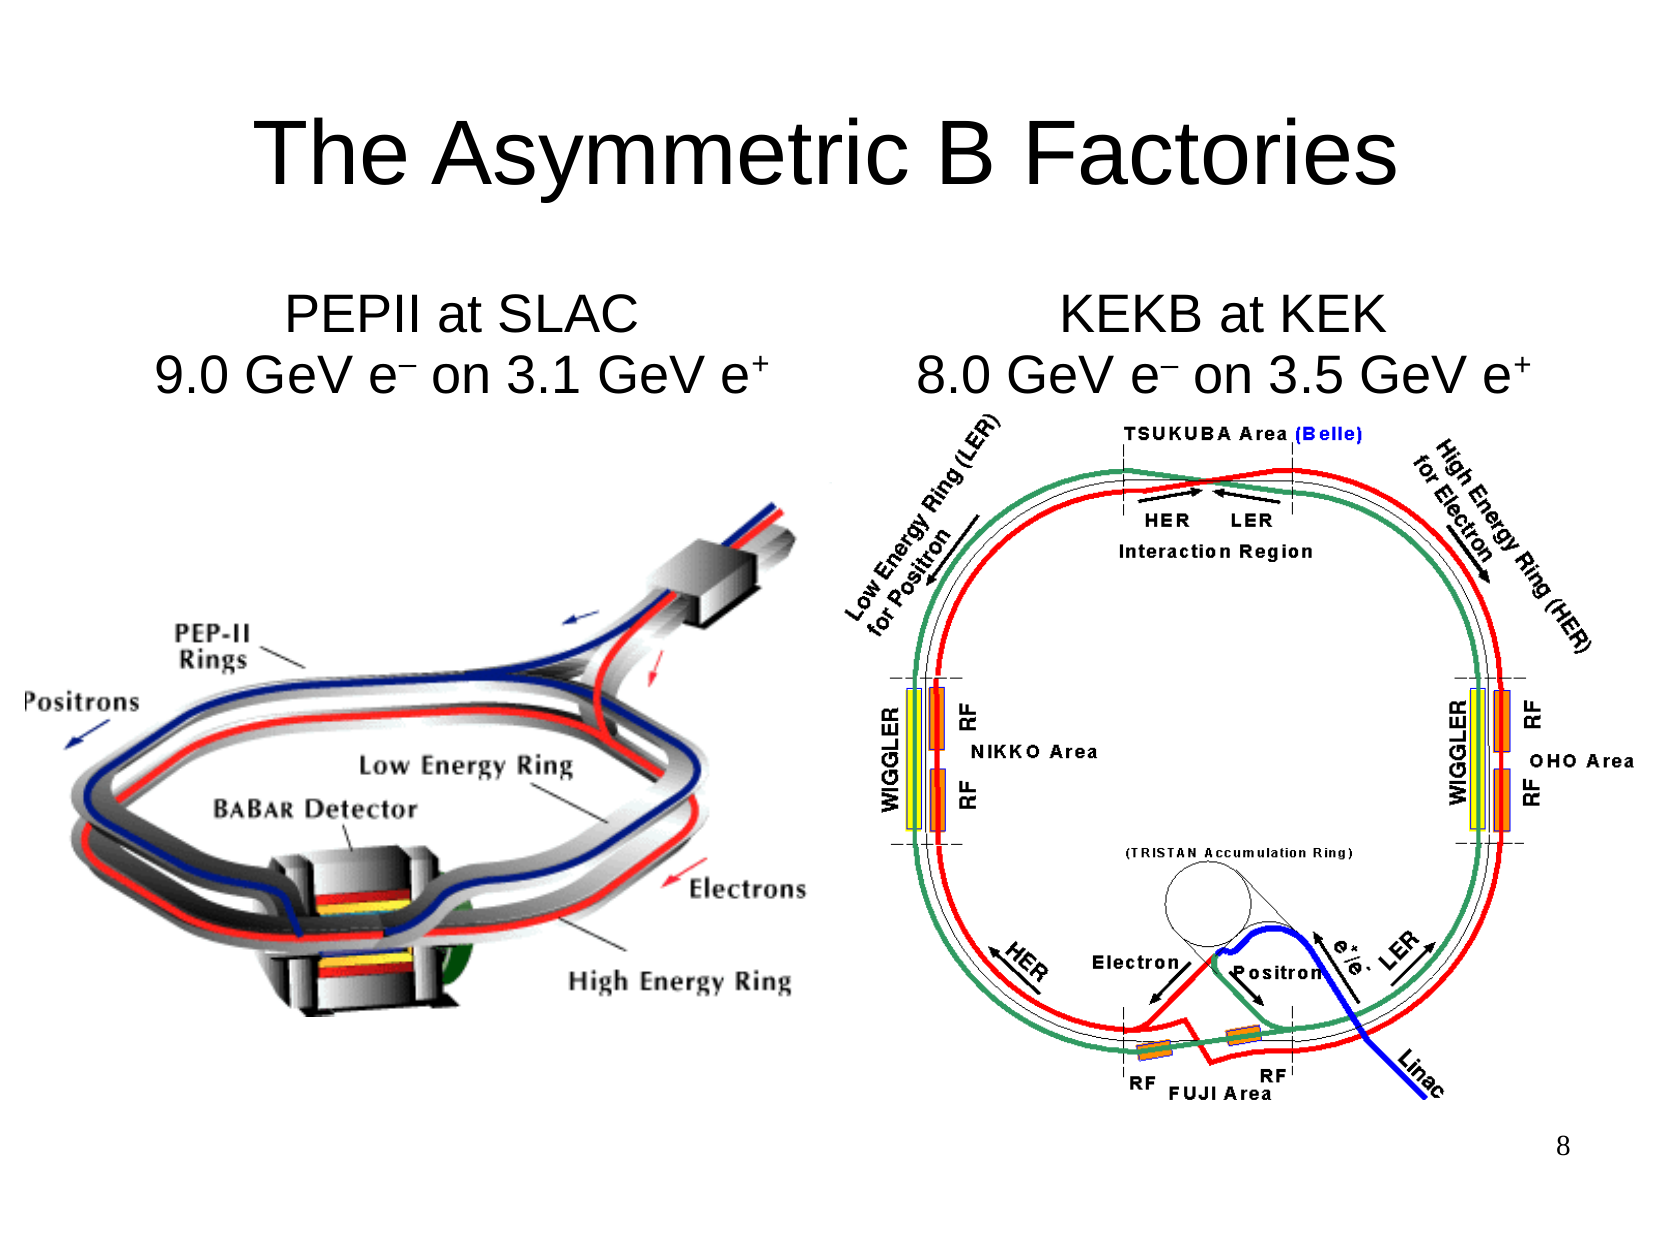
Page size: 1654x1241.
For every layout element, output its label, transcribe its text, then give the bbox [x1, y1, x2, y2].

picture [25, 482, 832, 1017]
text_box KEKB at KEK 8.0 GeV e– on 3.5 GeV e+ [886, 276, 1562, 415]
text_box PEPII at SLAC 9.0 GeV e– on 3.1 GeV e+ [124, 276, 800, 415]
picture [835, 404, 1639, 1108]
title The Asymmetric B Factories [82, 49, 1571, 257]
